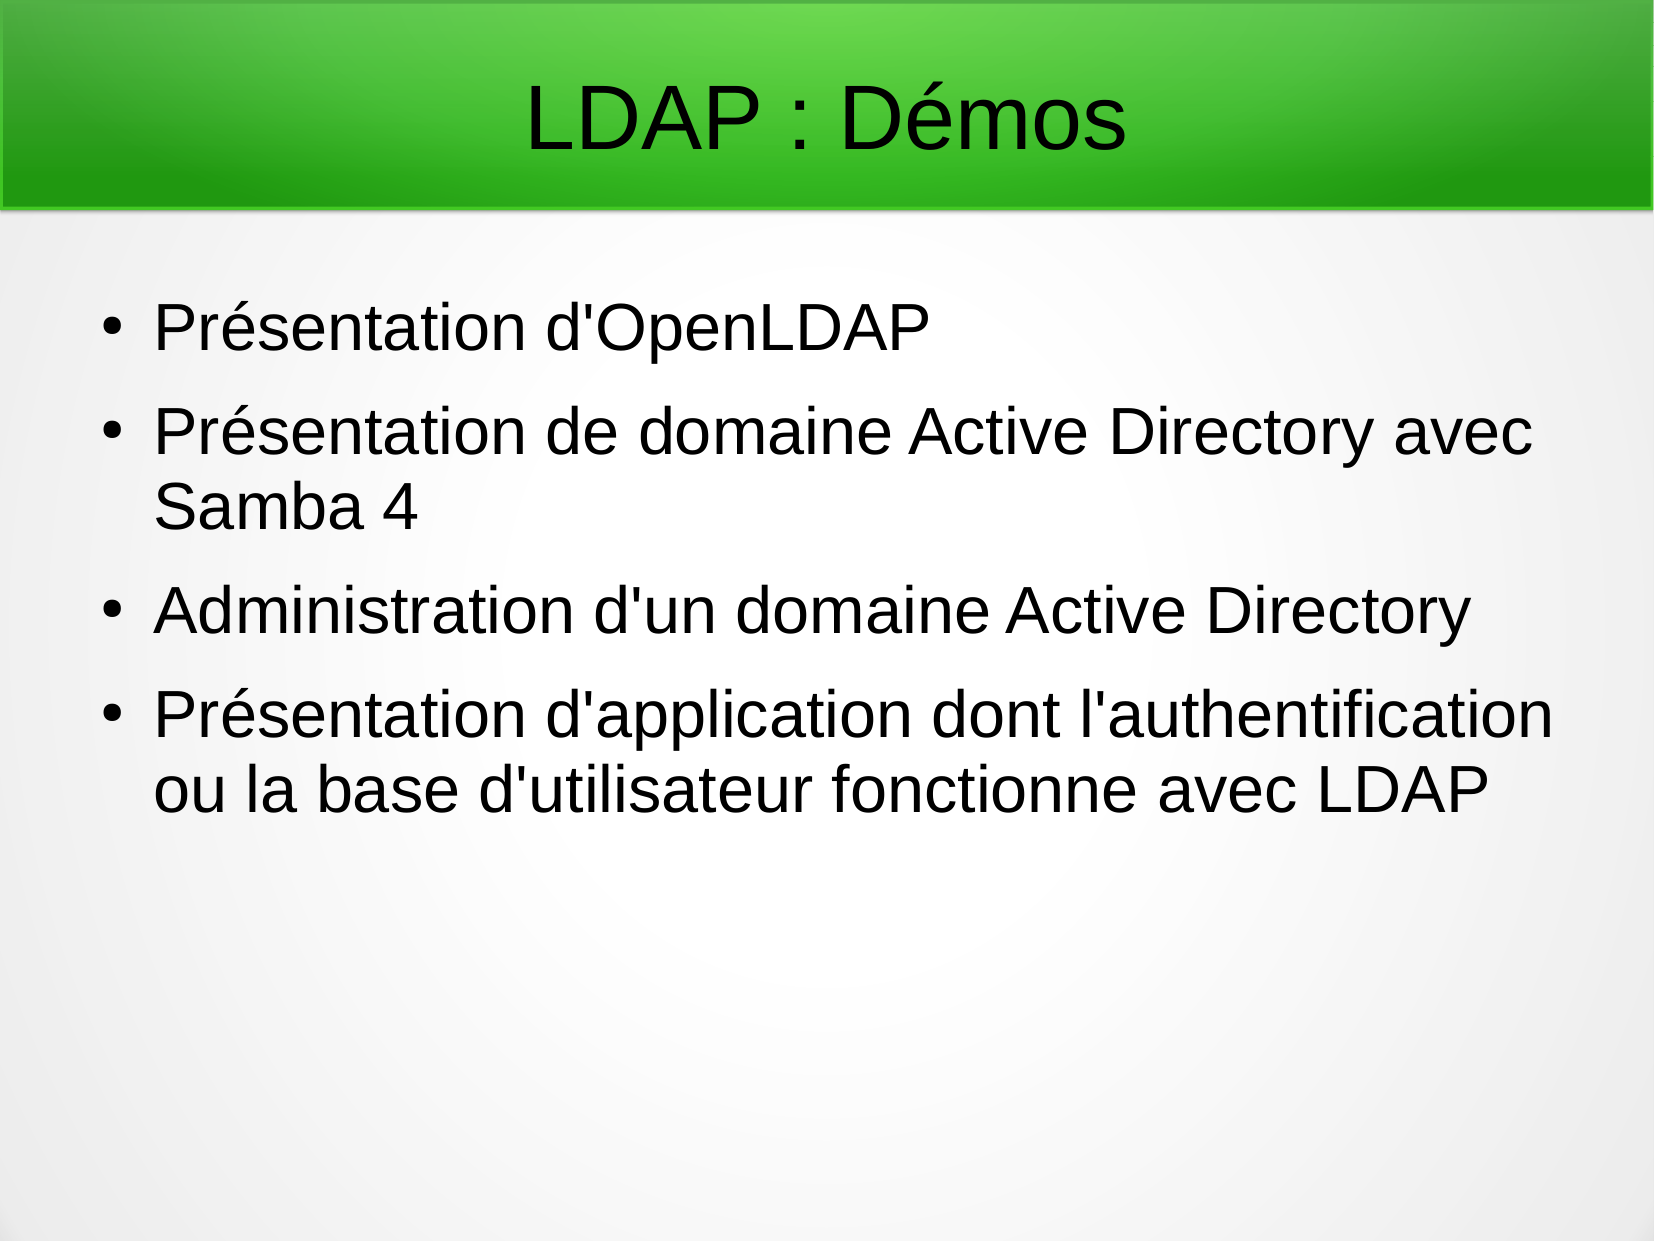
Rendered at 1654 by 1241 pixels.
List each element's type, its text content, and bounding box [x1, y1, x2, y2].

list Présentation d'OpenLDAP Présentation de domaine Active Directory avec Samba 4 Administration d'un domaine Active Directory Présentation d'application dont l'authentification ou la base d'utilisateur fonctionne avec LDAP [82, 290, 1571, 1010]
title LDAP : Démos [82, 47, 1571, 189]
